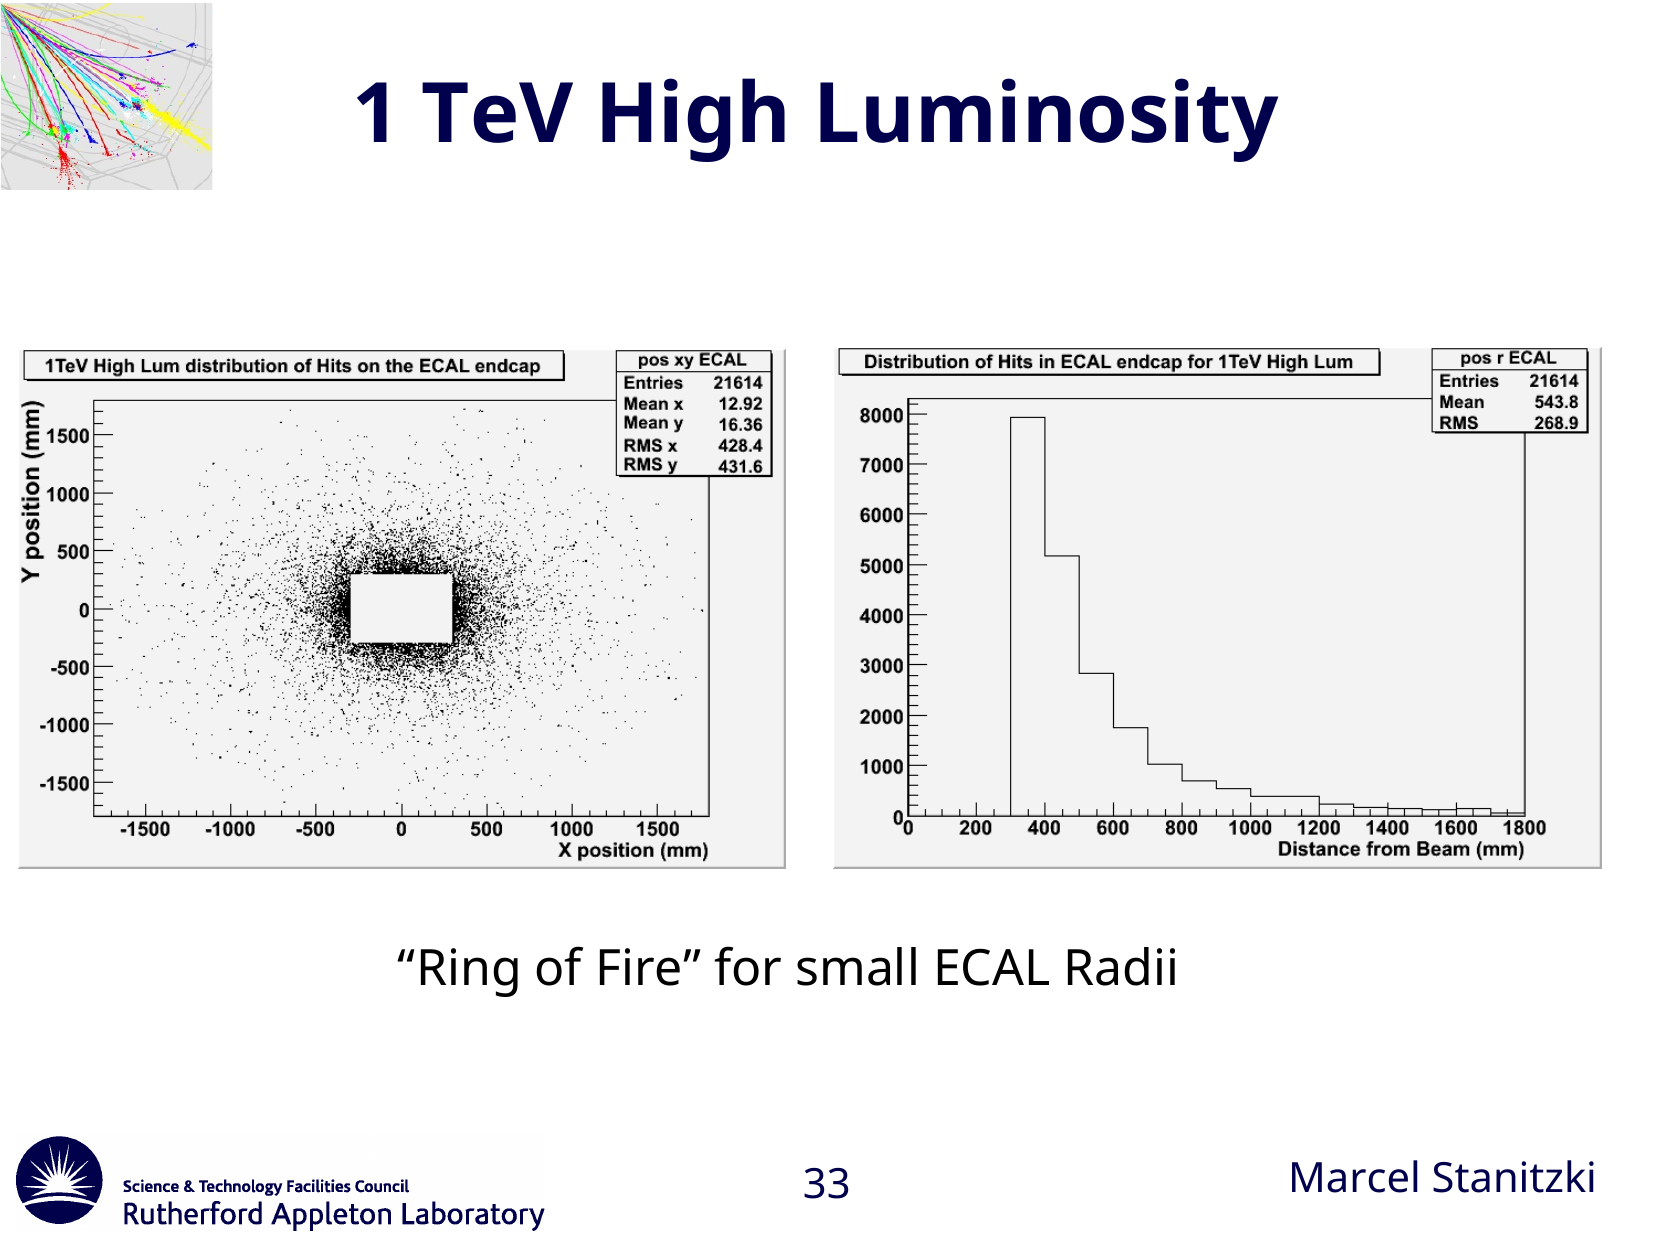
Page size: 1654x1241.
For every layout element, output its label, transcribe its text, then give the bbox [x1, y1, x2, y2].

picture [832, 346, 1602, 869]
text_box “Ring of Fire” for small ECAL Radii [383, 927, 1255, 1003]
picture [0, 3, 213, 190]
title 1 TeV High Luminosity [203, 5, 1451, 213]
picture [17, 348, 786, 869]
picture [14, 1133, 545, 1231]
